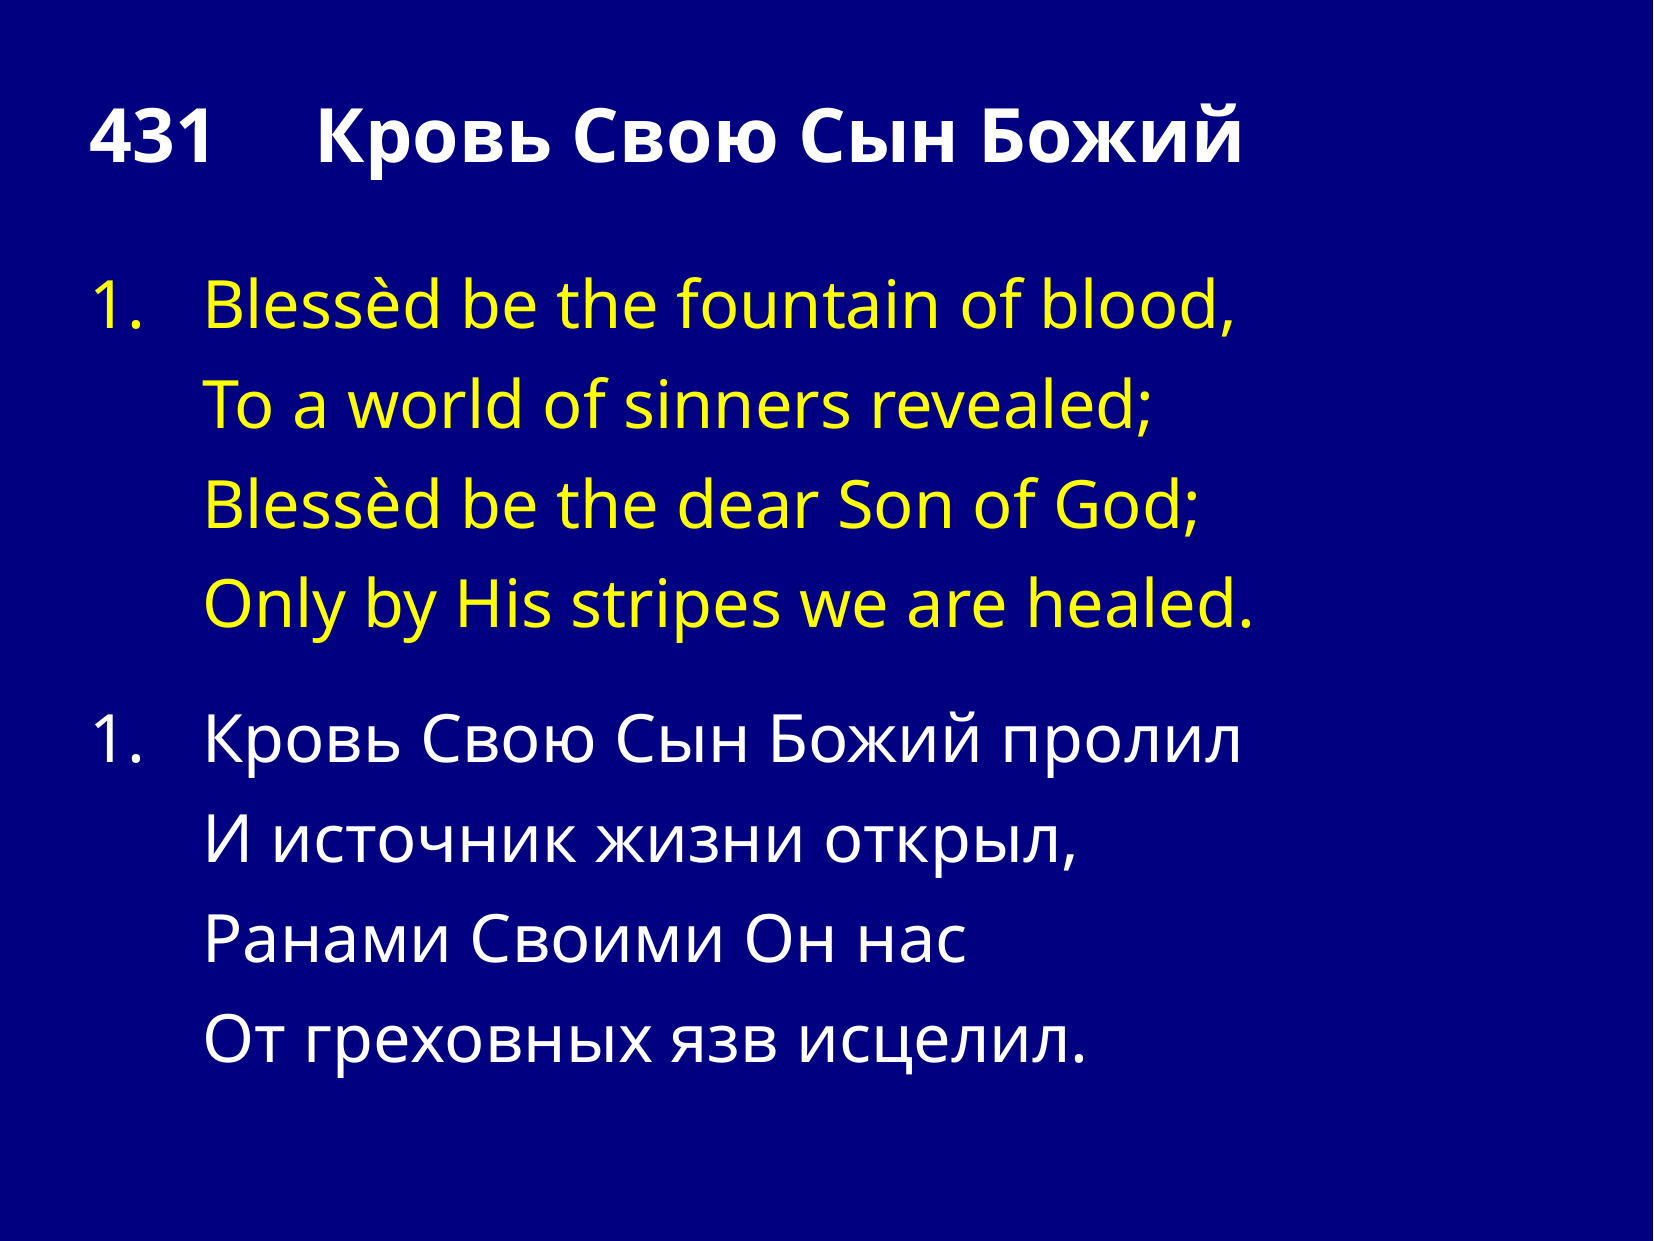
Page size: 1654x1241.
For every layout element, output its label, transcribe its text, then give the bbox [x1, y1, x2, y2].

text_box 1. Blessèd be the fountain of blood, To a world of sinners revealed; Blessèd be the dear Son of God; Only by His stripes we are healed. [75, 188, 1576, 638]
text_box 1. Кровь Свою Сын Божий пролил И источник жизни открыл, Ранами Своими Он нас От греховных язв исцелил. [75, 675, 1576, 1163]
text_box 431 Кровь Свою Сын Божий [75, 75, 1576, 188]
